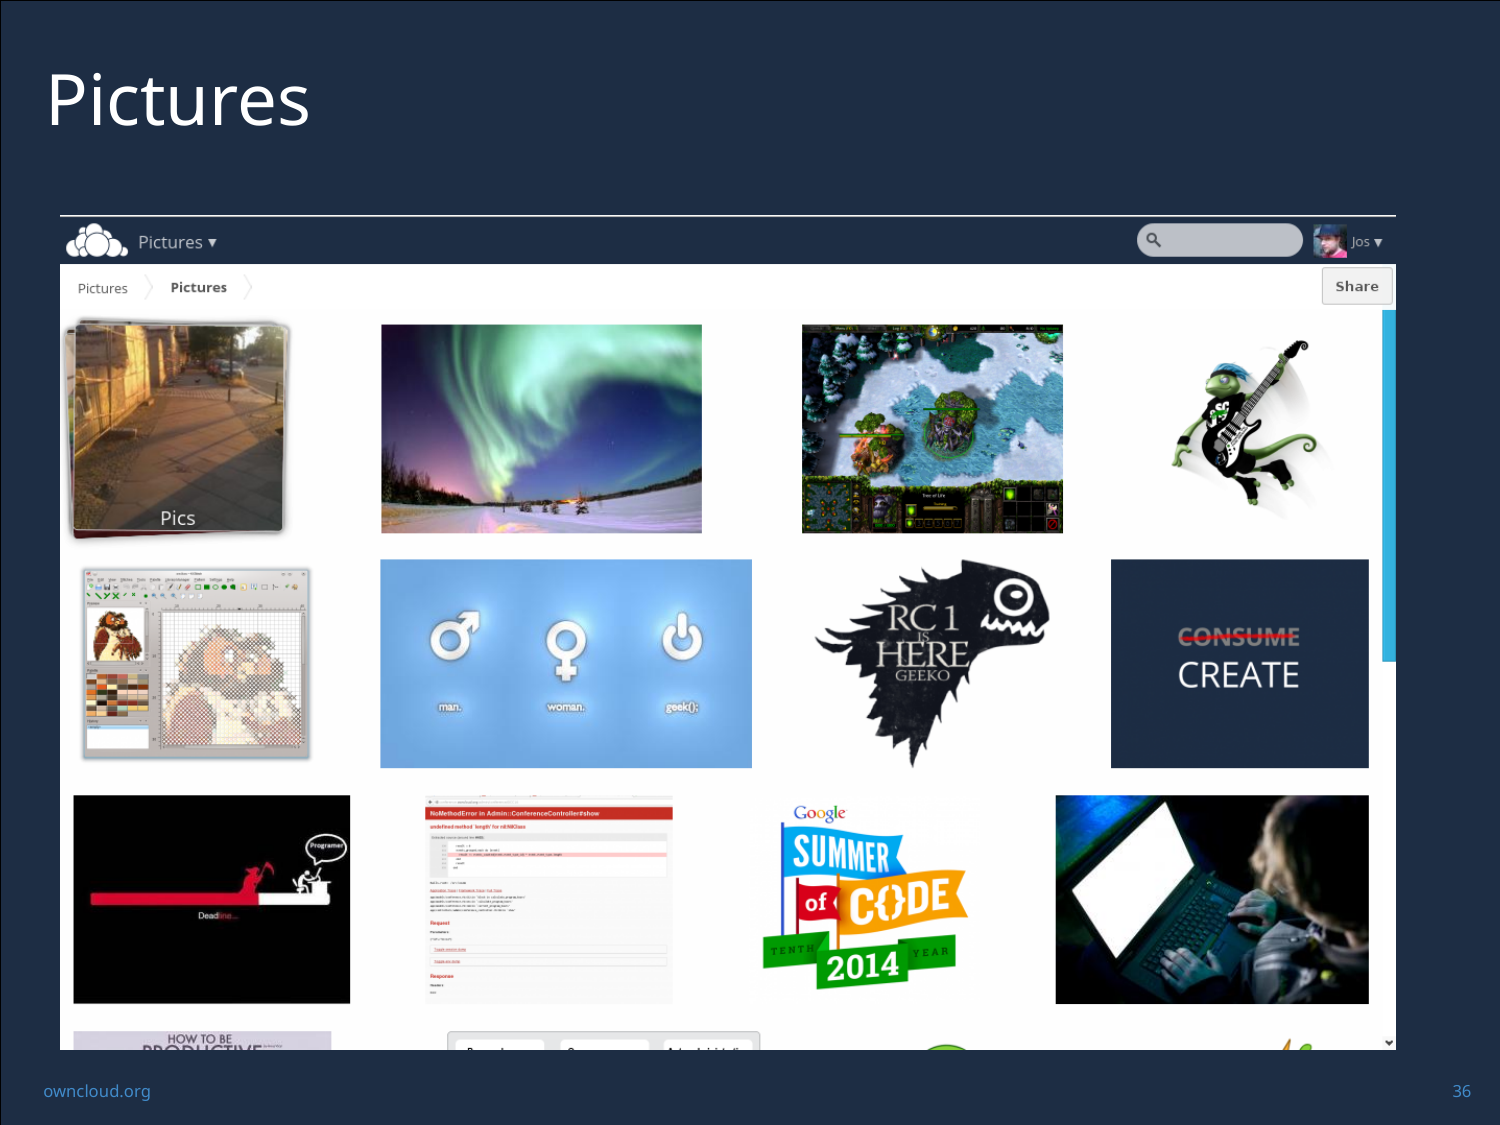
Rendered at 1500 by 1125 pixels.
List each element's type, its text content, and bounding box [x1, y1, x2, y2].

title Pictures [45, 3, 1396, 192]
picture [60, 215, 1396, 1051]
